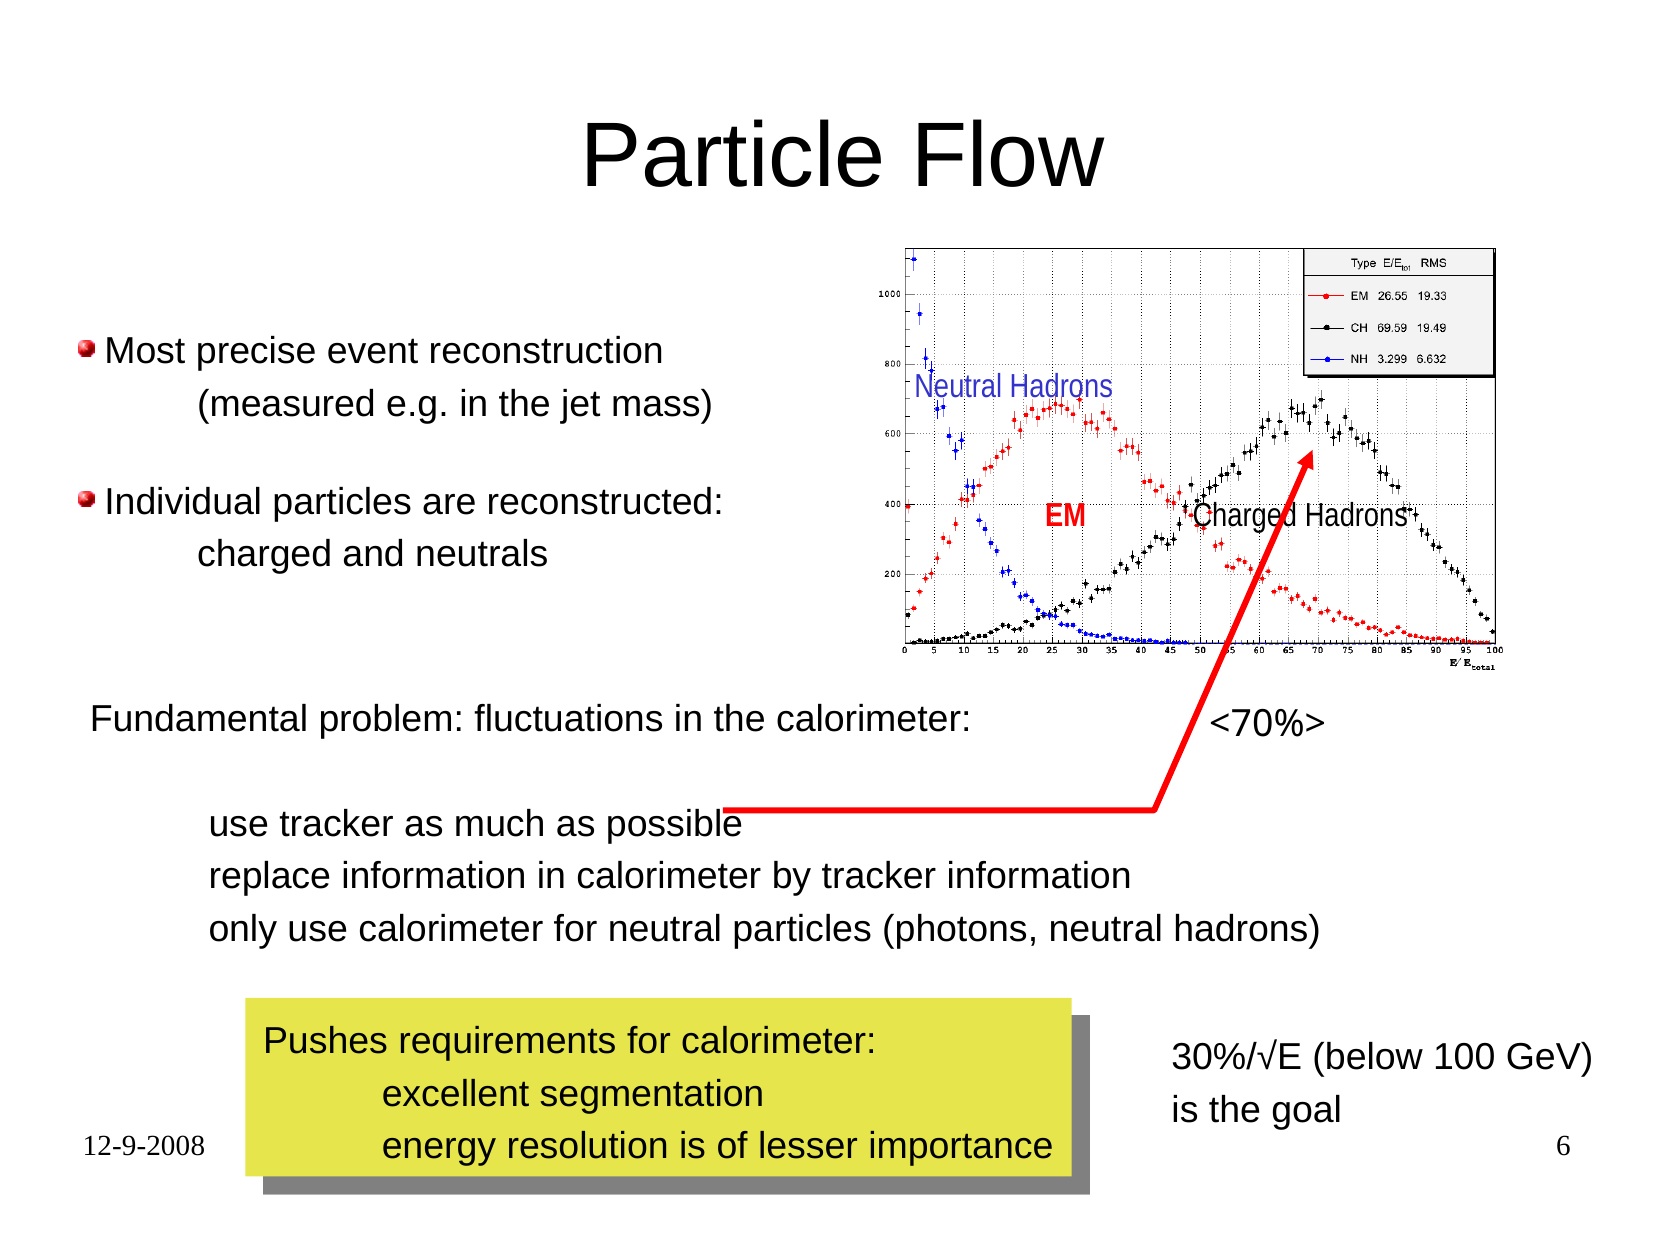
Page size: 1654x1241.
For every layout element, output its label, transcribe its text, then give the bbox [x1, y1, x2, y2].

title Particle Flow [82, 49, 1571, 257]
picture [78, 491, 95, 507]
text_box Pushes requirements for calorimeter: excellent segmentation energy resolution is of lesser importance [245, 997, 1072, 1177]
text_box Charged Hadrons [1276, 486, 1424, 542]
picture [78, 340, 95, 357]
text_box Neutral Hadrons [899, 357, 1129, 413]
text_box 30%/√E (below 100 GeV) is the goal [1156, 1017, 1622, 1137]
text_box Fundamental problem: fluctuations in the calorimeter: use tracker as much as possible replace information in calorimeter by tracker information only use calorimeter for neutral particles (photons, neutral hadrons) [72, 675, 1378, 959]
text_box Most precise event reconstruction (measured e.g. in the jet mass) Individual particles are reconstructed: charged and neutrals [60, 308, 803, 592]
text_box EM [1030, 486, 1102, 542]
picture [831, 199, 1569, 692]
text_box Charged Hadrons [1177, 486, 1292, 542]
text_box <70%> [1191, 681, 1333, 755]
